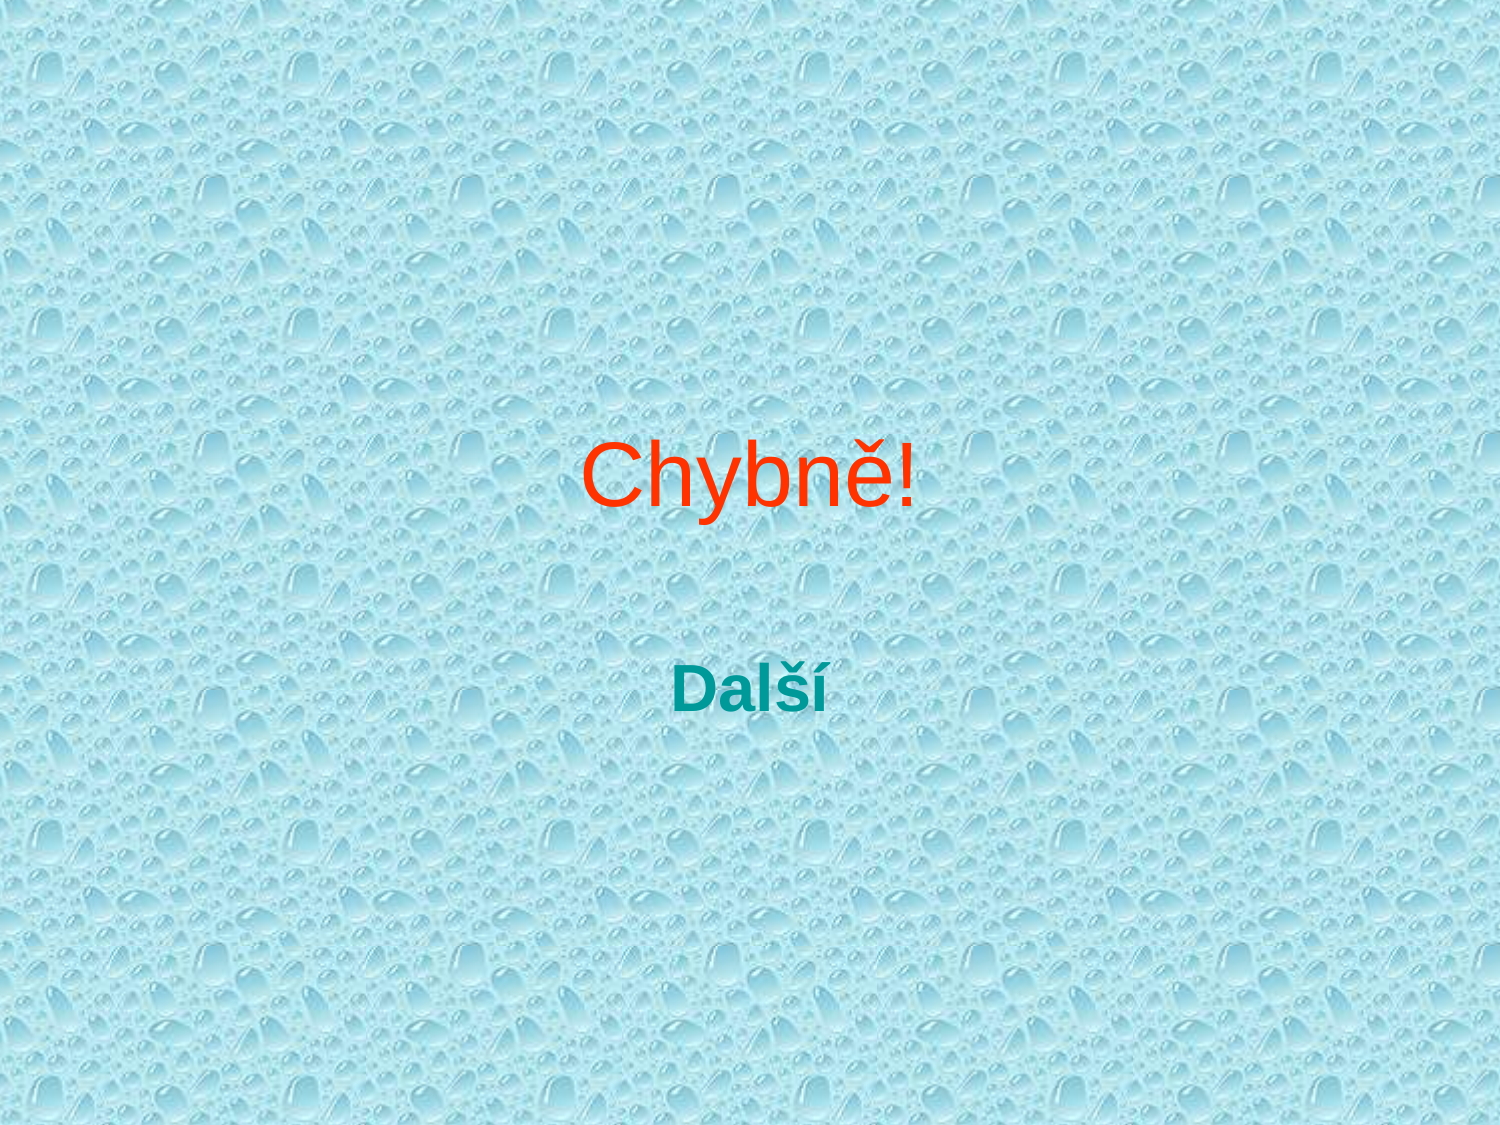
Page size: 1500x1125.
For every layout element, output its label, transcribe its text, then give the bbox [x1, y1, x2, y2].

subtitle Další [225, 637, 1276, 926]
picture [0, 0, 1500, 1125]
title Chybně! [112, 349, 1388, 591]
